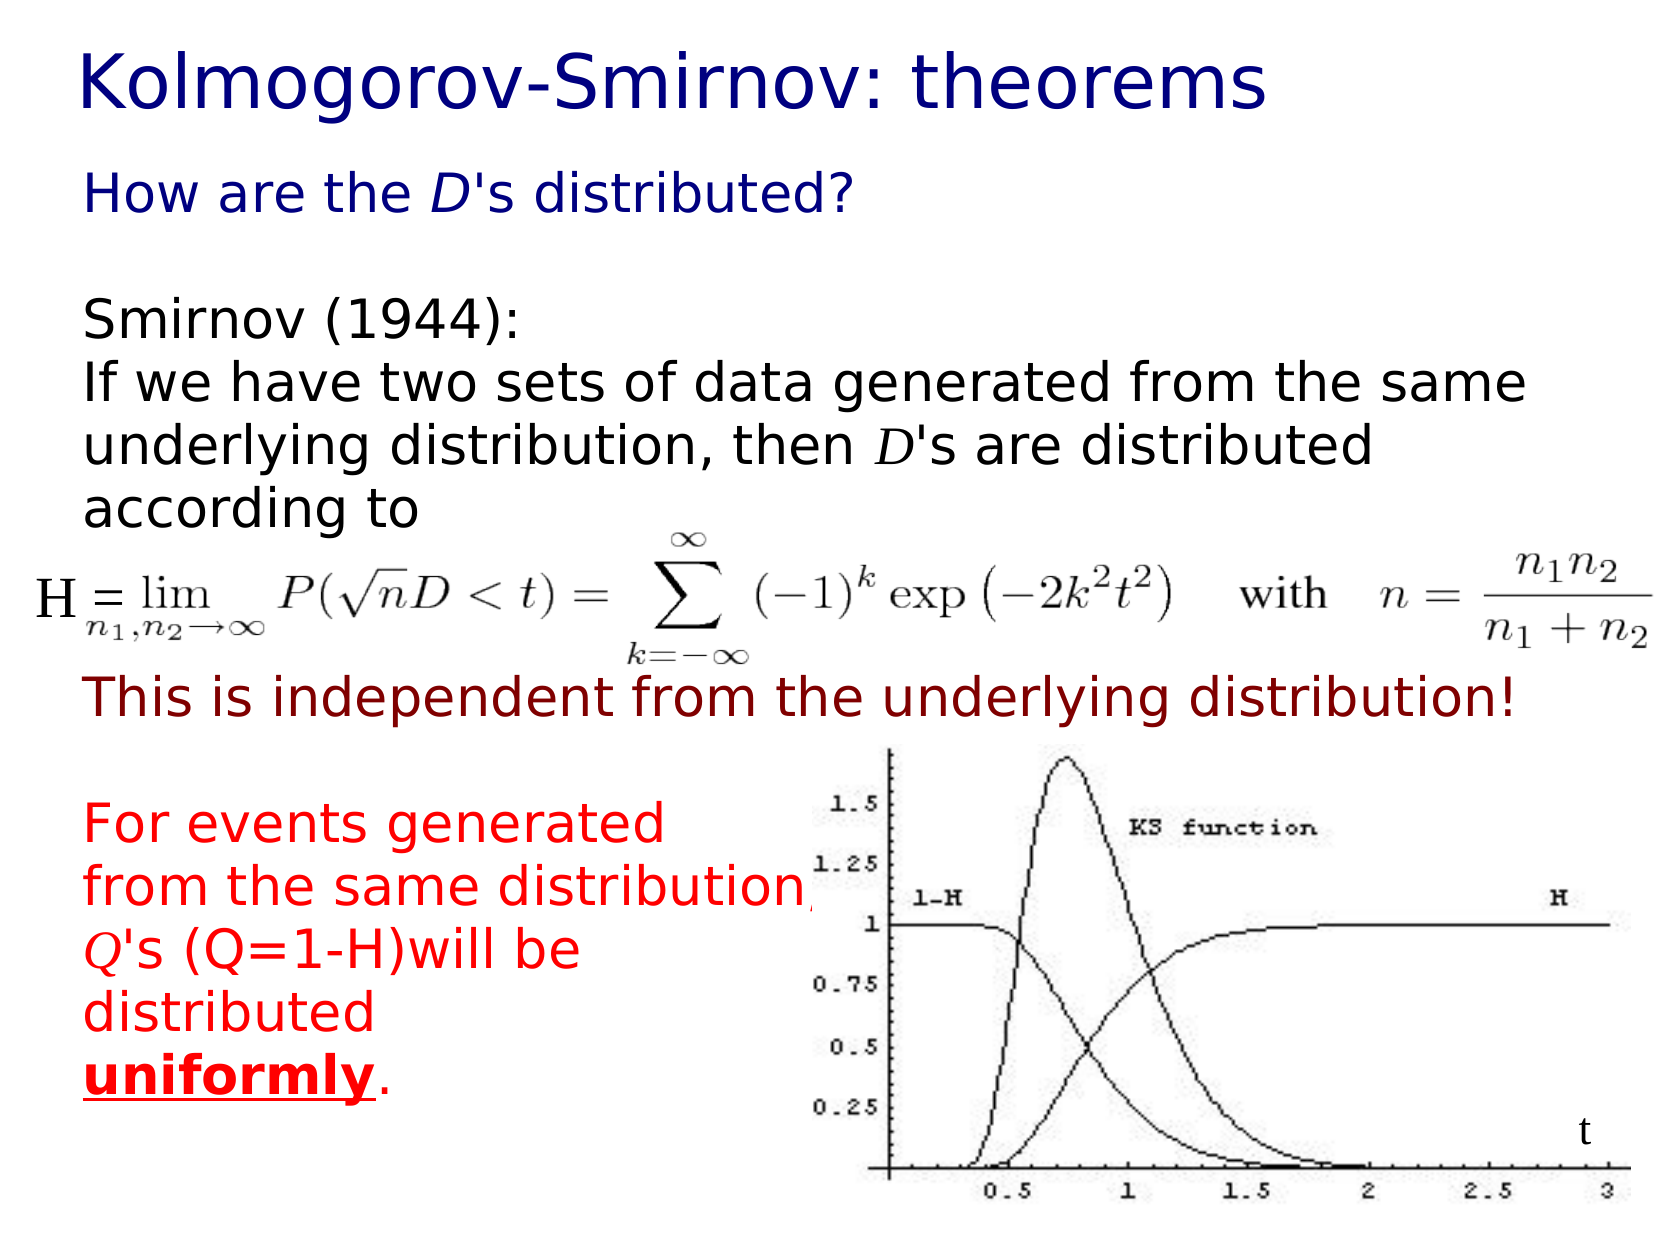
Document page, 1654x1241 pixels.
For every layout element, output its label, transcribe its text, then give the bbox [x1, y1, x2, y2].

subtitle How are the D's distributed? Smirnov (1944): If we have two sets of data generated from the same underlying distribution, then D's are distributed according to This is independent from the underlying distribution! For events generated from the same distribution, Q's (Q=1-H)will be distributed uniformly. [82, 671, 1571, 1196]
picture [812, 744, 1631, 1207]
title Kolmogorov-Smirnov: theorems [75, 25, 1565, 141]
chart [34, 562, 1038, 741]
subtitle How are the D's distributed? Smirnov (1944): If we have two sets of data generated from the same underlying distribution, then D's are distributed according to This is independent from the underlying distribution! For events generated from the same distribution, Q's (Q=1-H)will be distributed uniformly. [82, 74, 1571, 562]
picture [83, 531, 1654, 671]
chart [1577, 1101, 1654, 1241]
